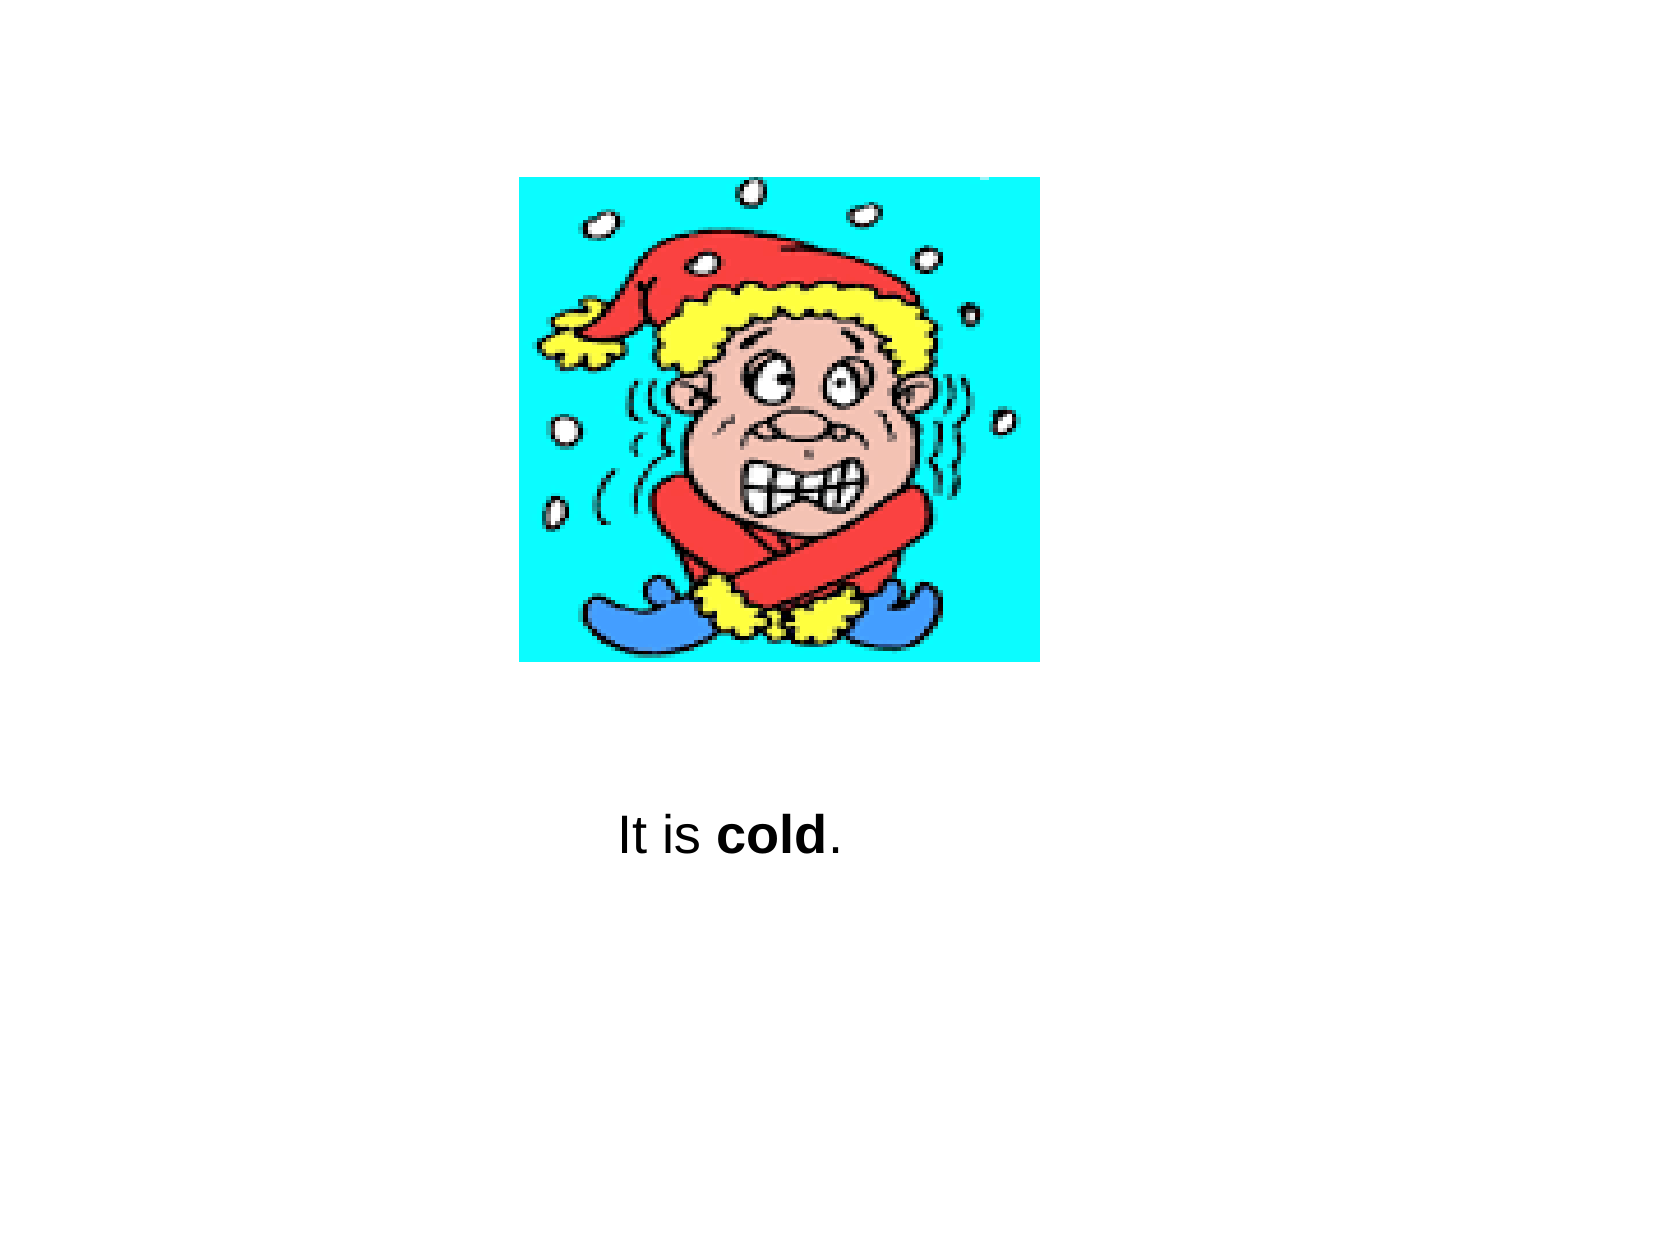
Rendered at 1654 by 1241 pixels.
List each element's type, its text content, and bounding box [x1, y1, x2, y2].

text_box It is cold. [602, 797, 858, 873]
picture [519, 177, 1040, 662]
